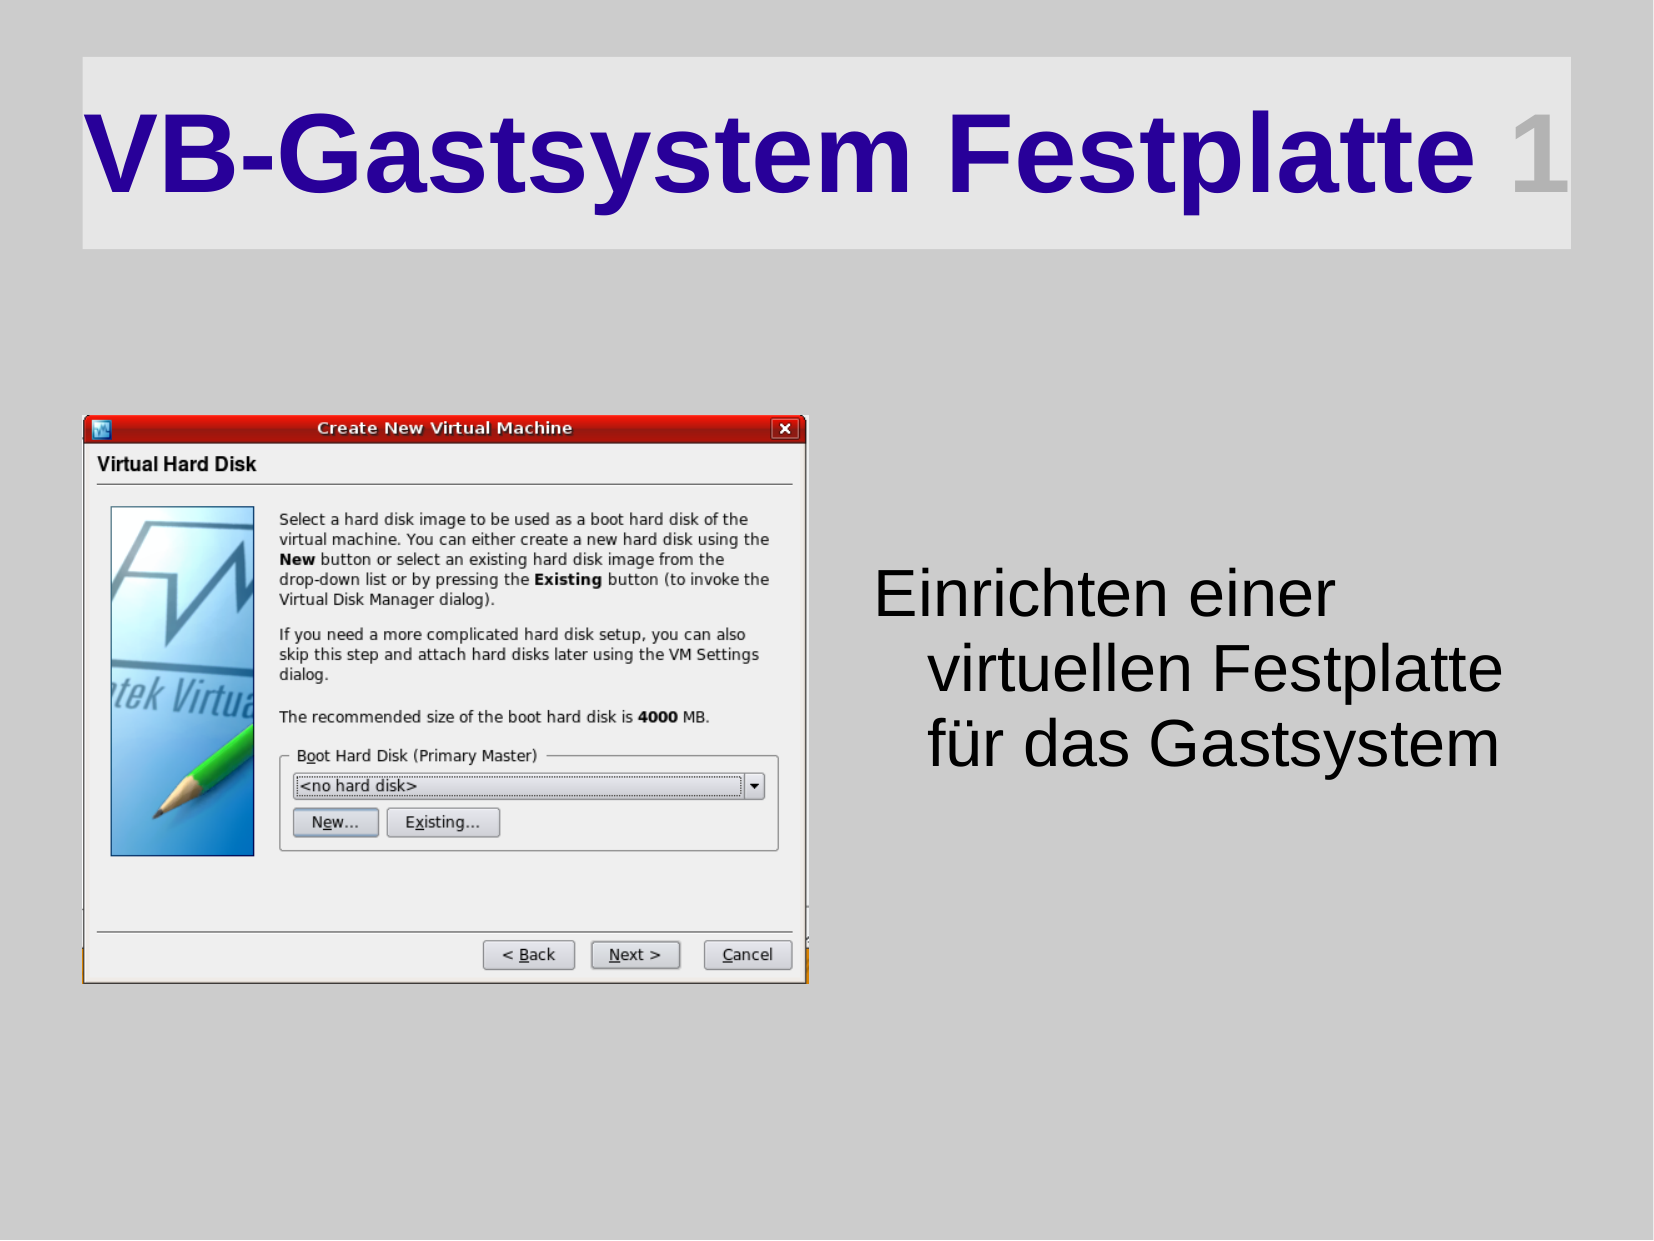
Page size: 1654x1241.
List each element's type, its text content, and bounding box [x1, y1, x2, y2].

picture [82, 415, 809, 984]
list Einrichten einer virtuellen Festplatte für das Gastsystem [856, 555, 1583, 827]
title VB-Gastsystem Festplatte 1 [82, 56, 1571, 250]
